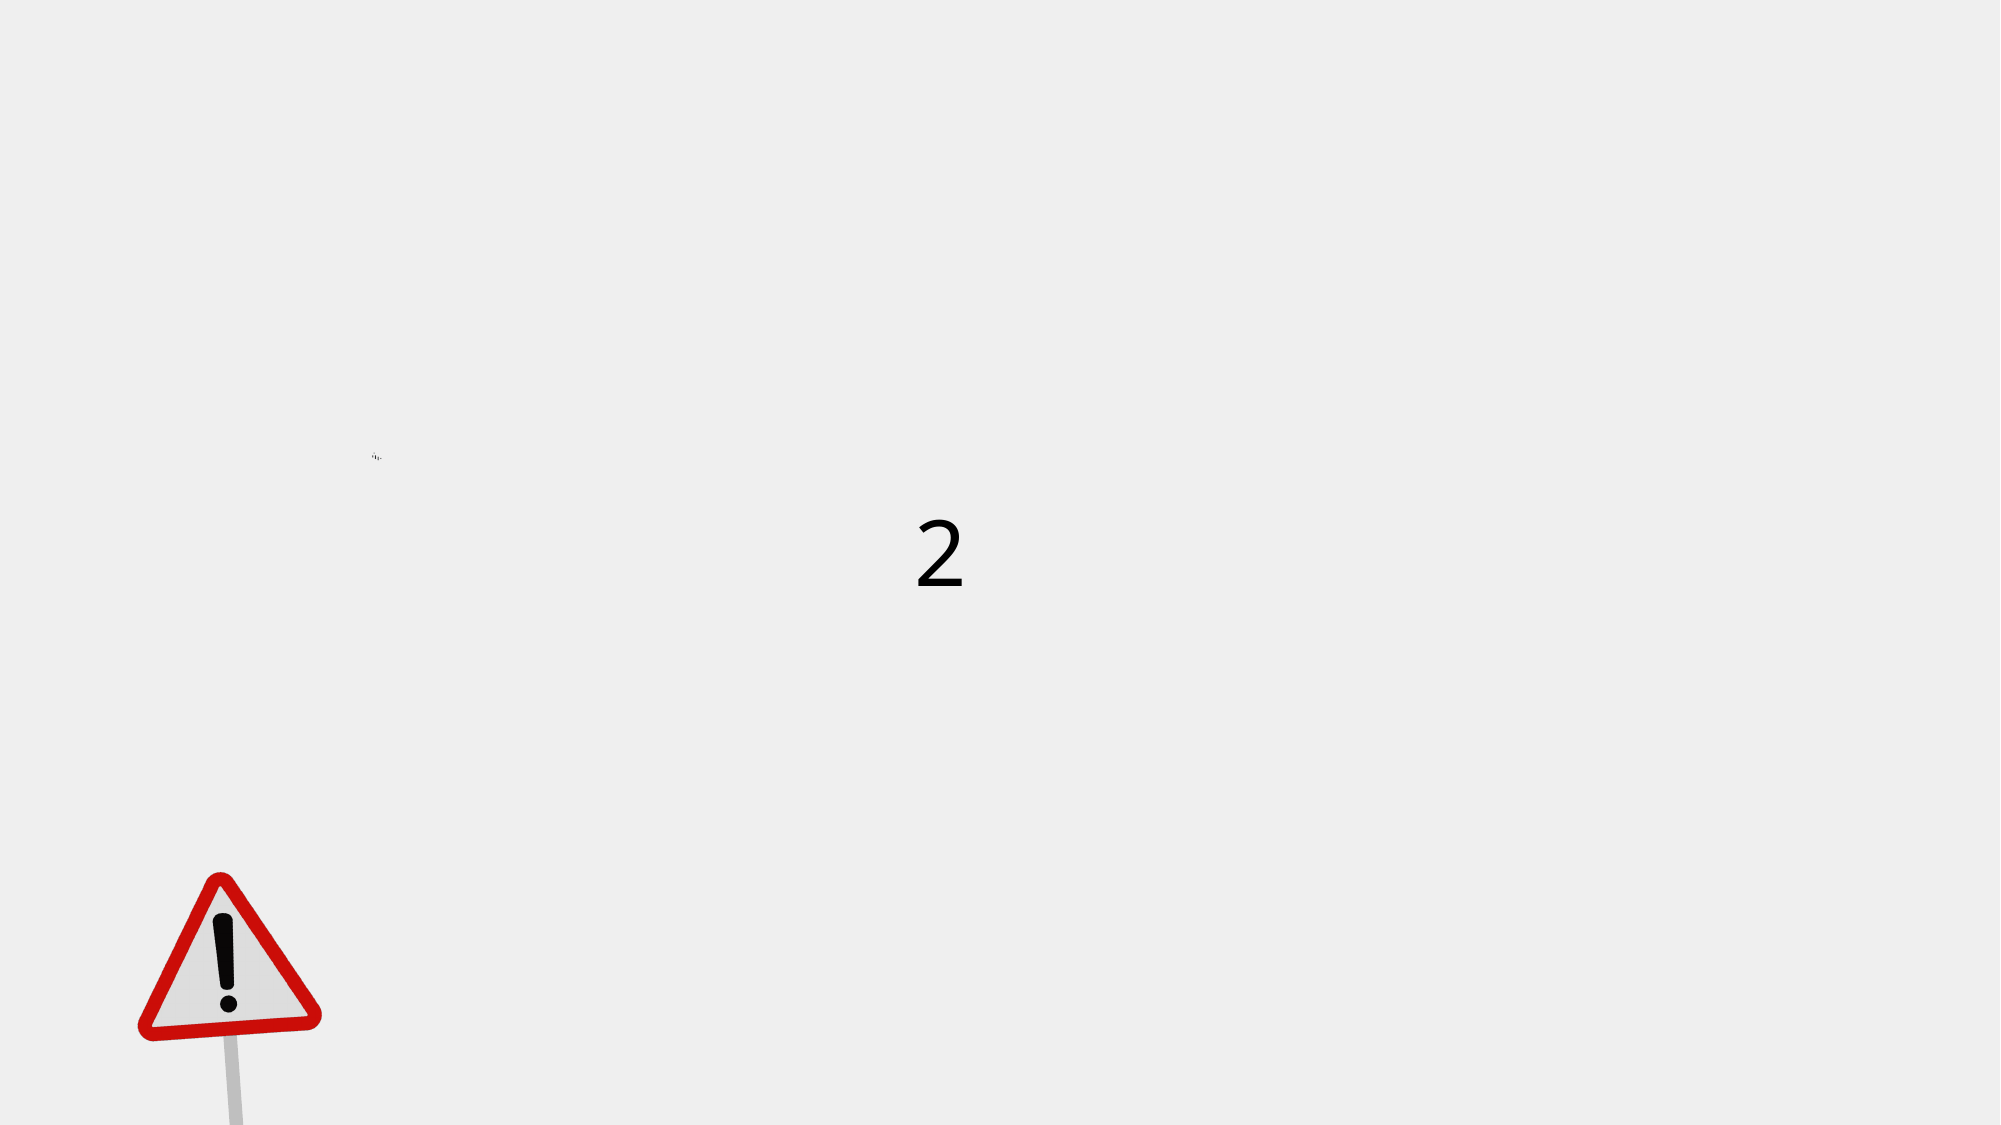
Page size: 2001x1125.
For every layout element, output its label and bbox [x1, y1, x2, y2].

picture [0, 16, 1017, 822]
picture [120, 850, 330, 1060]
